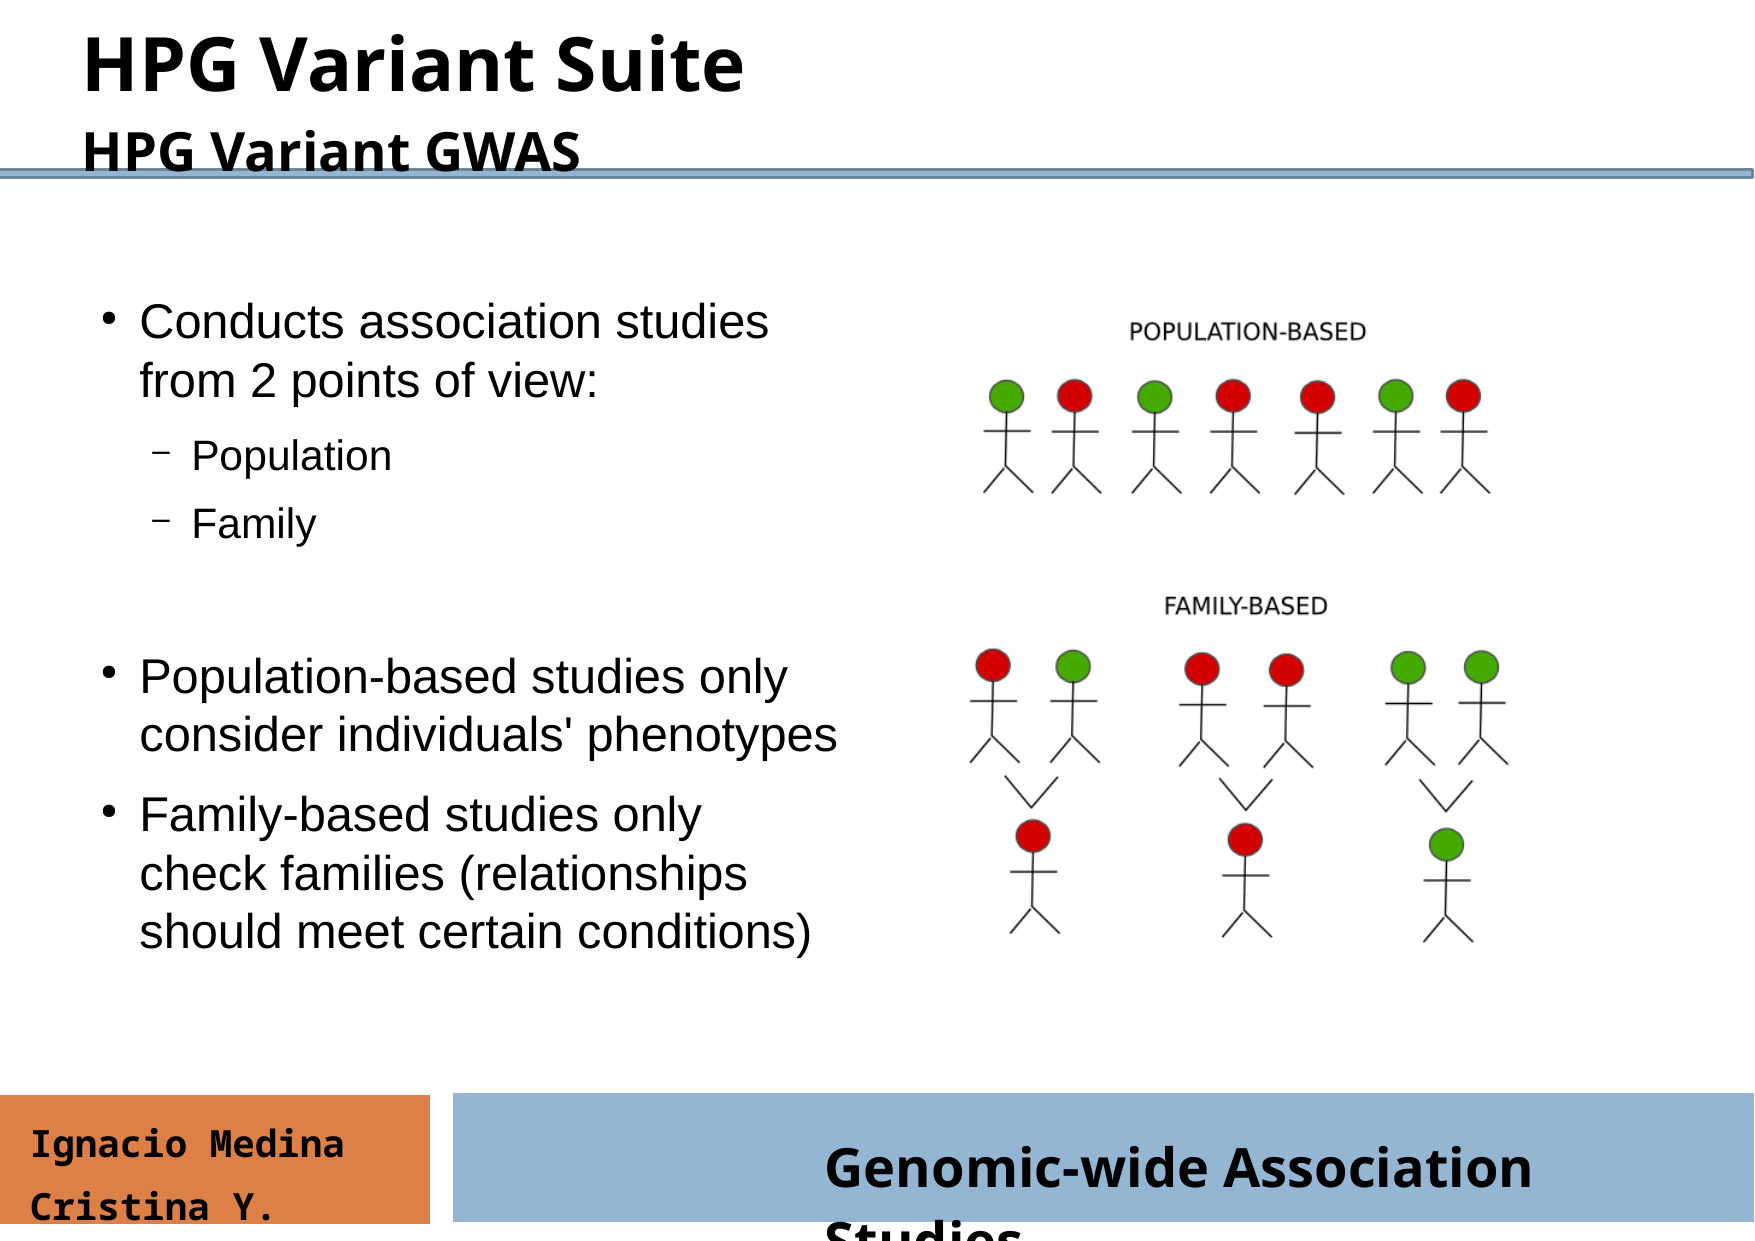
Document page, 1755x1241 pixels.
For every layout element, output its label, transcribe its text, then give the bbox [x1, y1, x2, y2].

text_box Ignacio Medina Cristina Y. González [15, 1110, 421, 1213]
text_box HPG Variant Suite HPG Variant GWAS [67, 3, 1688, 168]
text_box Genomic-wide Association Studies [810, 1122, 1726, 1200]
list Conducts association studies from 2 points of view: Population Family Population-based studies only consider individuals' phenotypes Family-based studies only check families (relationships should meet certain conditions) [87, 290, 841, 1010]
text_box [0, 170, 1753, 177]
picture [935, 290, 1575, 1010]
